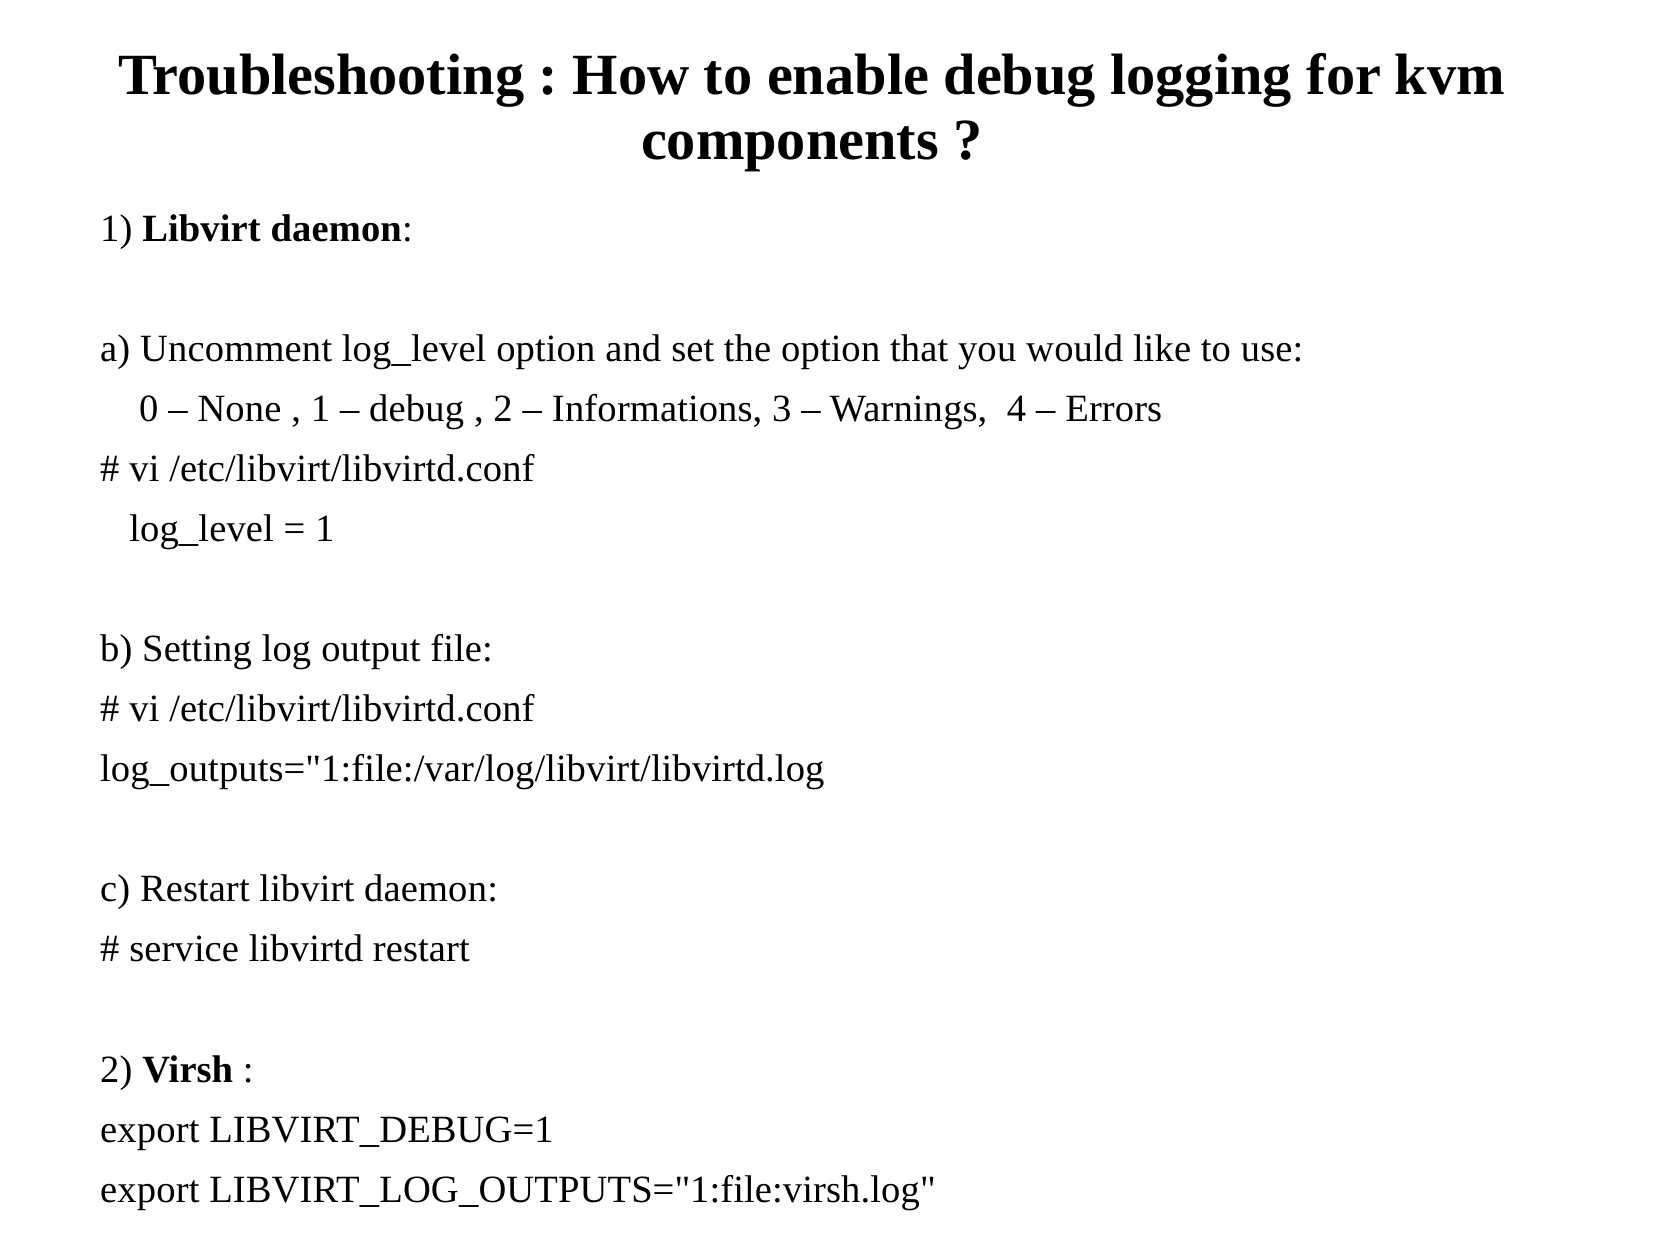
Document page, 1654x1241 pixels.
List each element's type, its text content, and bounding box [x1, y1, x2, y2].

title Troubleshooting : How to enable debug logging for kvm components ? [0, 42, 1625, 237]
list 1) Libvirt daemon: a) Uncomment log_level option and set the option that you would like to use: 0 – None , 1 – debug , 2 – Informations, 3 – Warnings, 4 – Errors # vi /etc/libvirt/libvirtd.conf log_level = 1 b) Setting log output file: # vi /etc/libvirt/libvirtd.conf log_outputs="1:file:/var/log/libvirt/libvirtd.log c) Restart libvirt daemon: # service libvirtd restart 2) Virsh : export LIBVIRT_DEBUG=1 export LIBVIRT_LOG_OUTPUTS="1:file:virsh.log" [59, 206, 1625, 1211]
